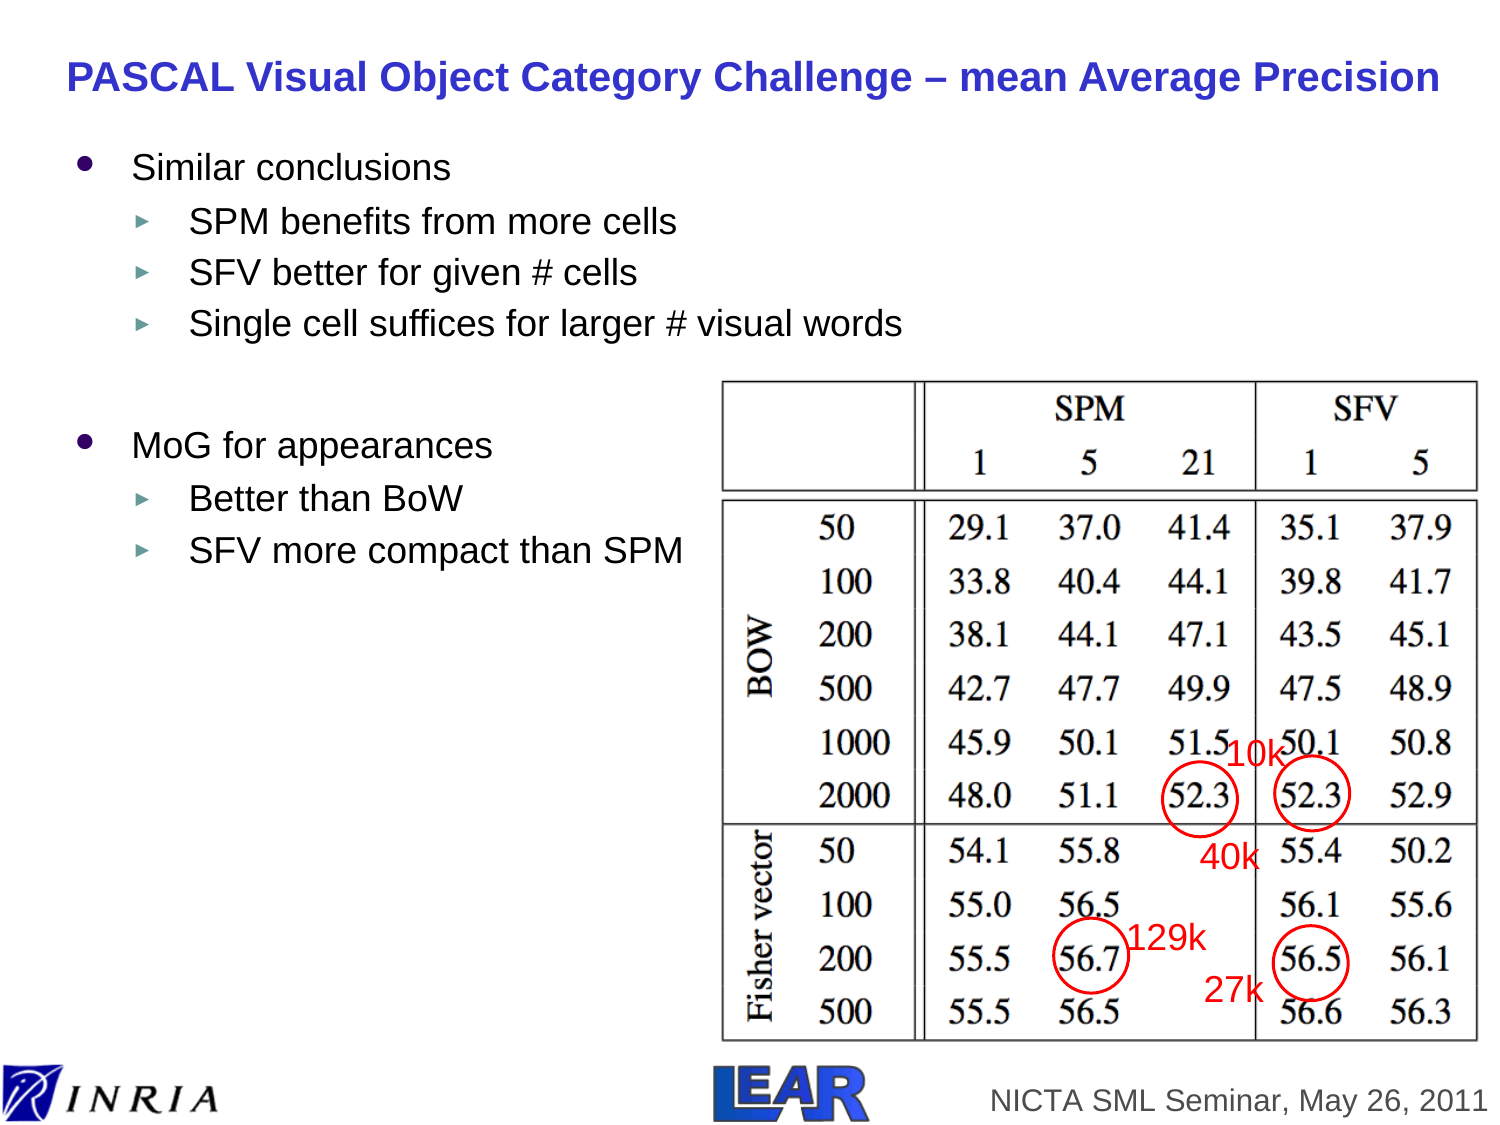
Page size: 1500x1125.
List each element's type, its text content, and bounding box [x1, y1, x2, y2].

text_box 27k [1188, 957, 1279, 1018]
picture [0, 1050, 361, 1125]
title PASCAL Visual Object Category Challenge – mean Average Precision [51, 34, 1459, 118]
picture [709, 1063, 872, 1124]
list Similar conclusions SPM benefits from more cells SFV better for given # cells Single cell suffices for larger # visual words MoG for appearances Better than BoW SFV more compact than SPM [75, 146, 1430, 1024]
text_box 27k [1275, 957, 1279, 978]
text_box 129k [1111, 905, 1223, 966]
text_box 10k [1210, 721, 1301, 782]
text_box 40k [1184, 825, 1276, 885]
picture [703, 369, 1500, 1055]
